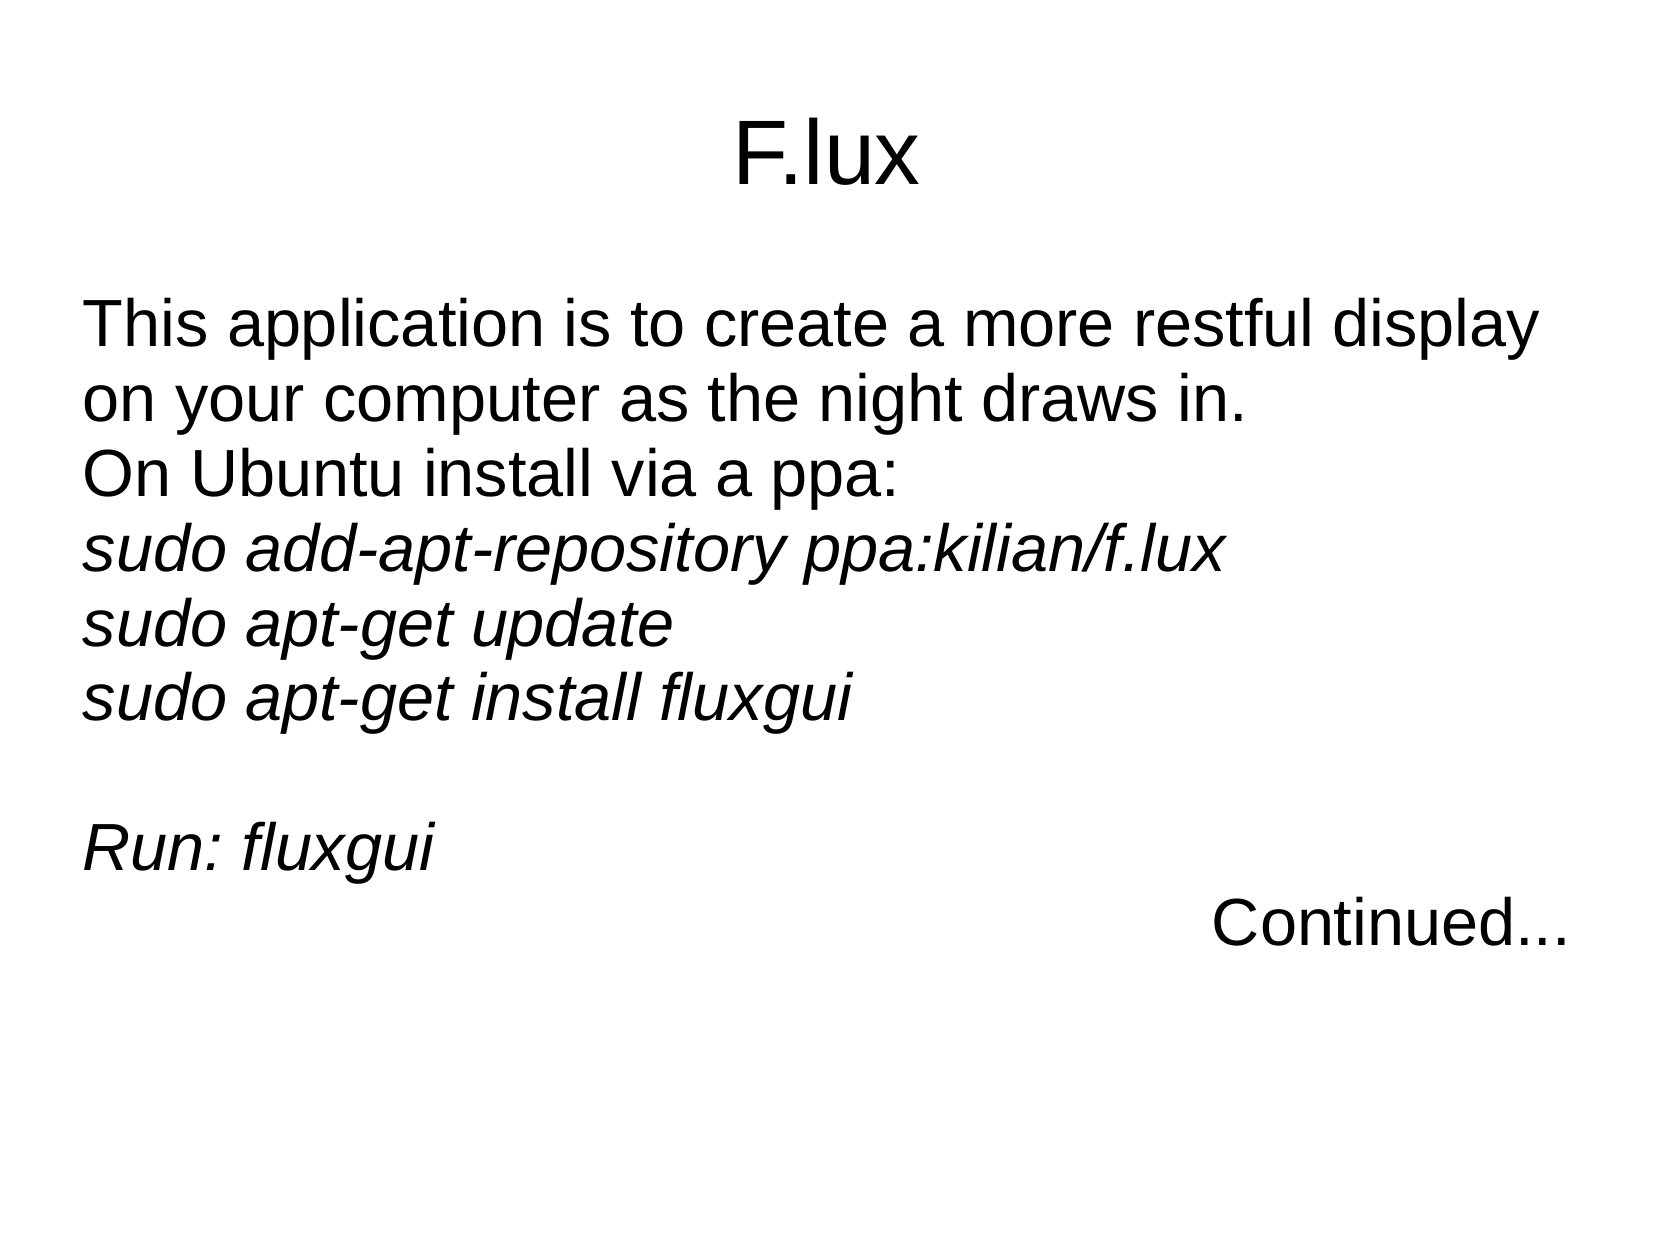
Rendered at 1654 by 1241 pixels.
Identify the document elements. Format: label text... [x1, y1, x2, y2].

subtitle This application is to create a more restful display on your computer as the night draws in. On Ubuntu install via a ppa: sudo add-apt-repository ppa:kilian/f.lux sudo apt-get update sudo apt-get install fluxgui Run: fluxgui Continued... [82, 236, 1571, 1010]
title F.lux [82, 49, 1571, 236]
